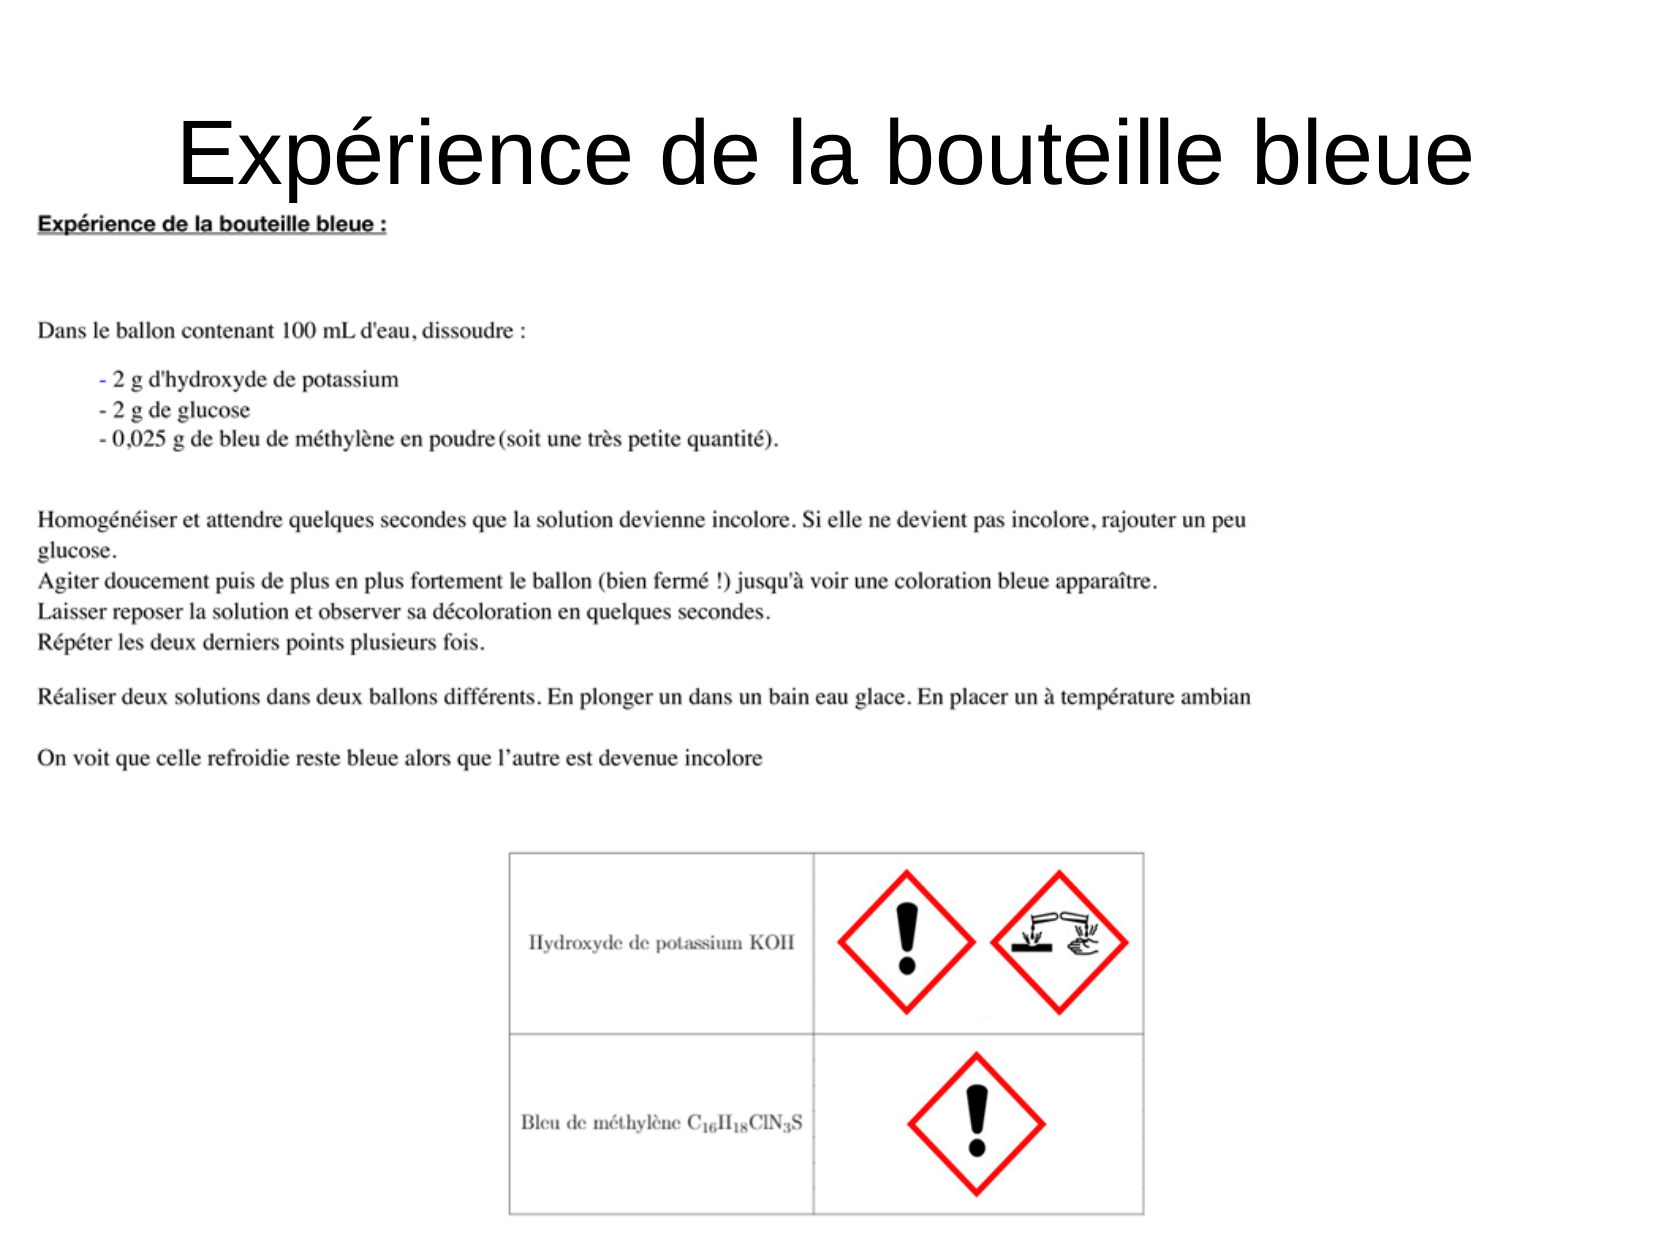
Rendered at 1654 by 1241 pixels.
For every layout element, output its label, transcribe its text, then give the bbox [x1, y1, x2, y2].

picture [35, 212, 1252, 780]
picture [507, 849, 1149, 1222]
title Expérience de la bouteille bleue [82, 49, 1571, 257]
